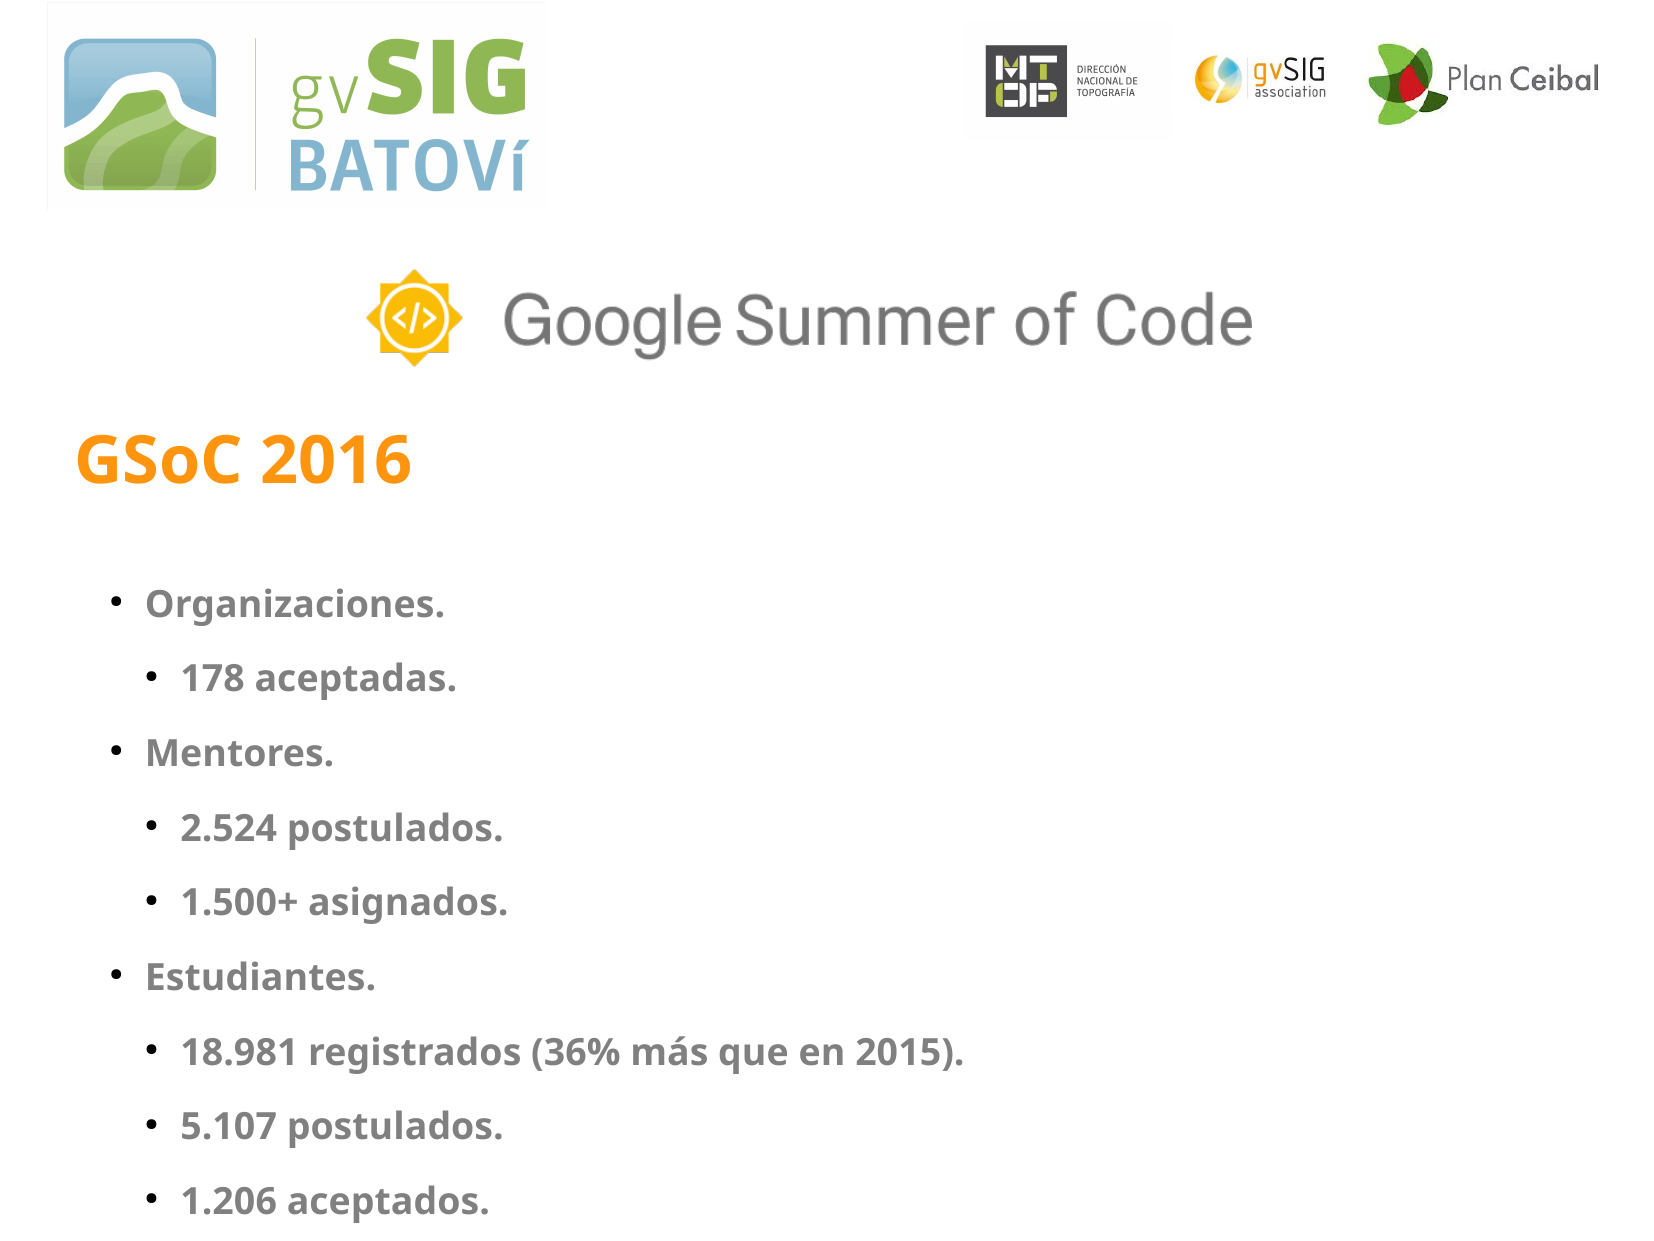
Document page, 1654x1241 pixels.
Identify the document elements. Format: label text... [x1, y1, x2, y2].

picture [1343, 23, 1626, 142]
list GSoC 2016 Organizaciones. 178 aceptadas. Mentores. 2.524 postulados. 1.500+ asignados. Estudiantes. 18.981 registrados (36% más que en 2015). 5.107 postulados. 1.206 aceptados. [74, 411, 1563, 1158]
picture [962, 21, 1342, 141]
picture [366, 269, 1252, 367]
